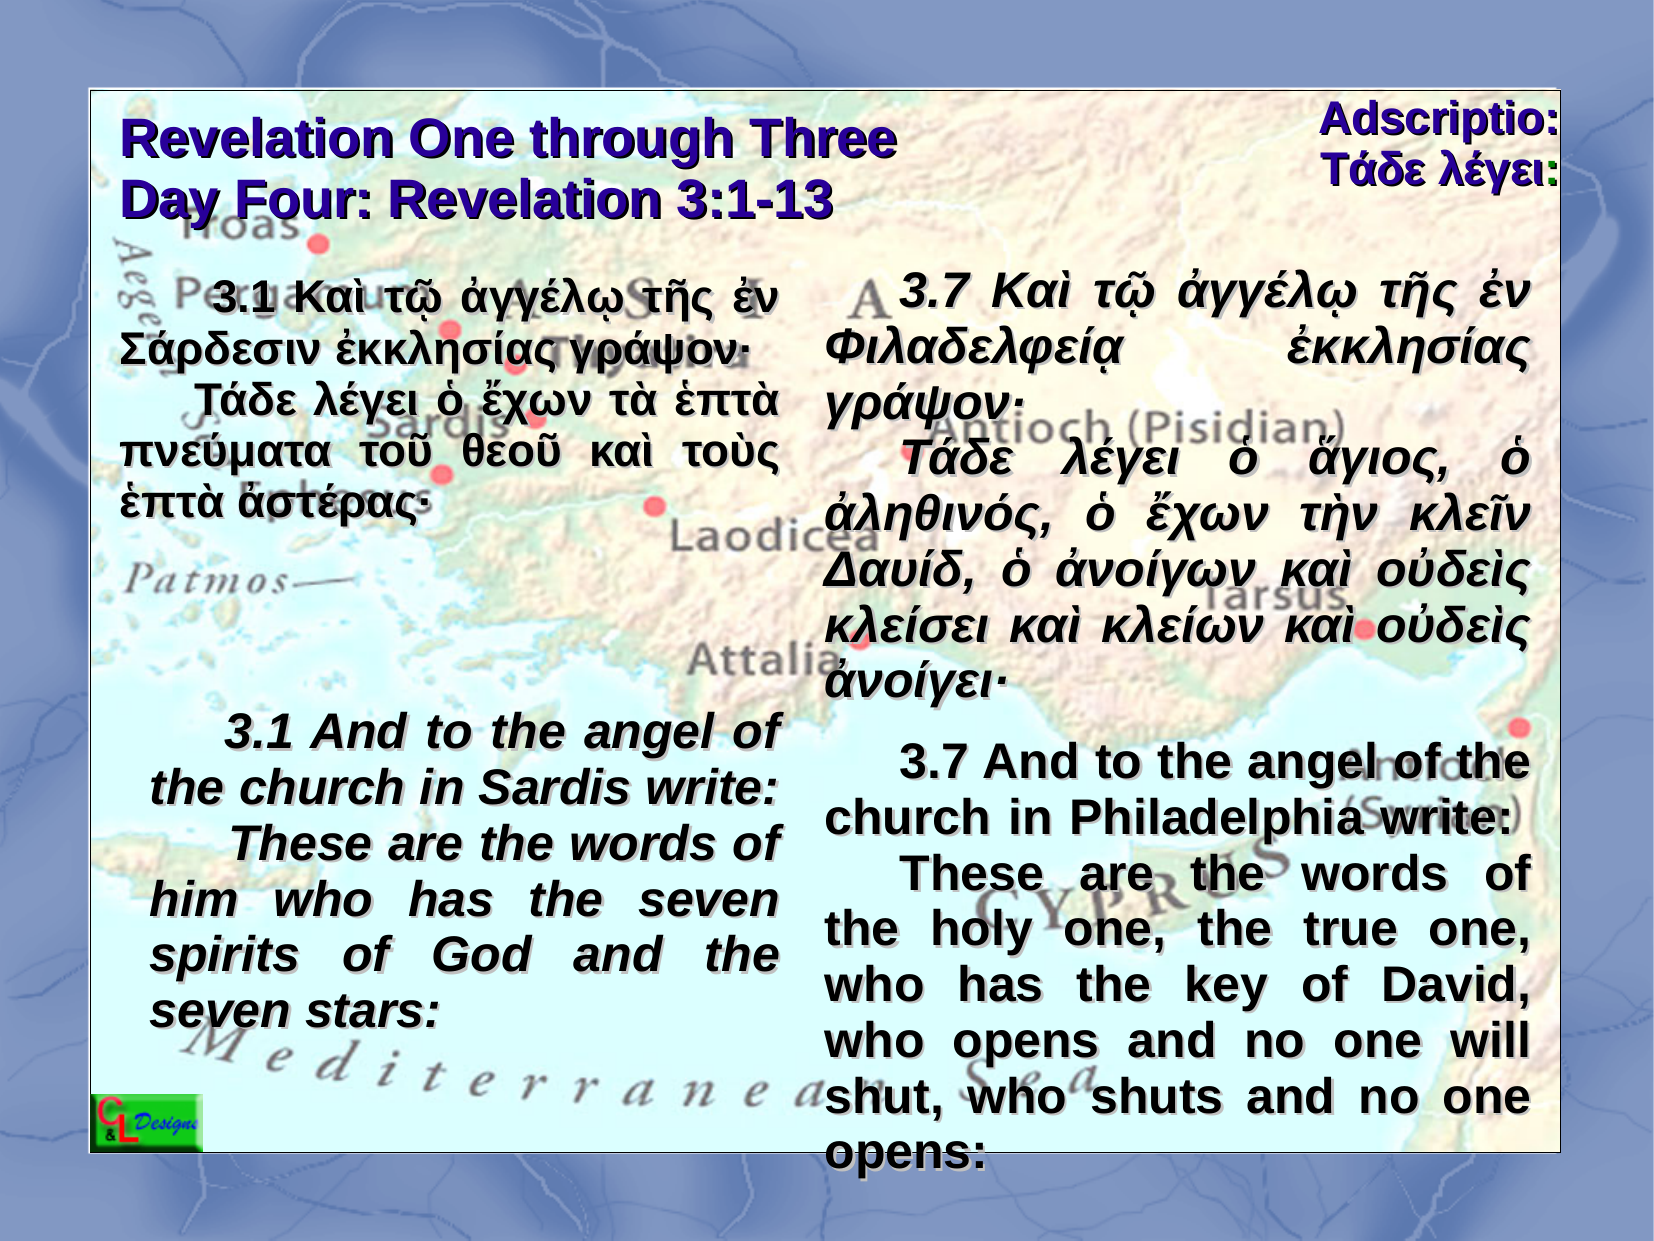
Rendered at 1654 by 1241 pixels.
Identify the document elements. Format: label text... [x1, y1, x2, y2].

text_box 3.1 And to the angel of the church in Sardis write: These are the words of him who has the seven spirits of God and the seven stars: [135, 696, 796, 1186]
title Revelation One through Three Day Four: Revelation 3:1-13 [119, 96, 1081, 241]
picture [0, 0, 1654, 1241]
text_box 3.7 Καὶ τῷ ἀγγέλῳ τῆς ἐν Φιλαδελφείᾳ ἐκκλησίας γράψον· Τάδε λέγει ὁ ἅγιος, ὁ ἀληθινός, ὁ ἔχων τὴν κλεῖν Δαυίδ, ὁ ἀνοίγων καὶ οὐδεὶς κλείσει καὶ κλείων καὶ οὐδεὶς ἀνοίγει· [810, 255, 1547, 726]
text_box 3.1 Καὶ τῷ ἀγγέλῳ τῆς ἐν Σάρδεσιν ἐκκλησίας γράψον· Τάδε λέγει ὁ ἔχων τὰ ἑπτὰ πνεύματα τοῦ θεοῦ καὶ τοὺς ἑπτὰ ἀστέρας· [105, 263, 796, 631]
text_box 3.7 And to the angel of the church in Philadelphia write: These are the words of the holy one, the true one, who has the key of David, who opens and no one will shut, who shuts and no one opens: [810, 726, 1547, 1197]
text_box Adscriptio: Τάδε λέγει: [1135, 90, 1561, 247]
